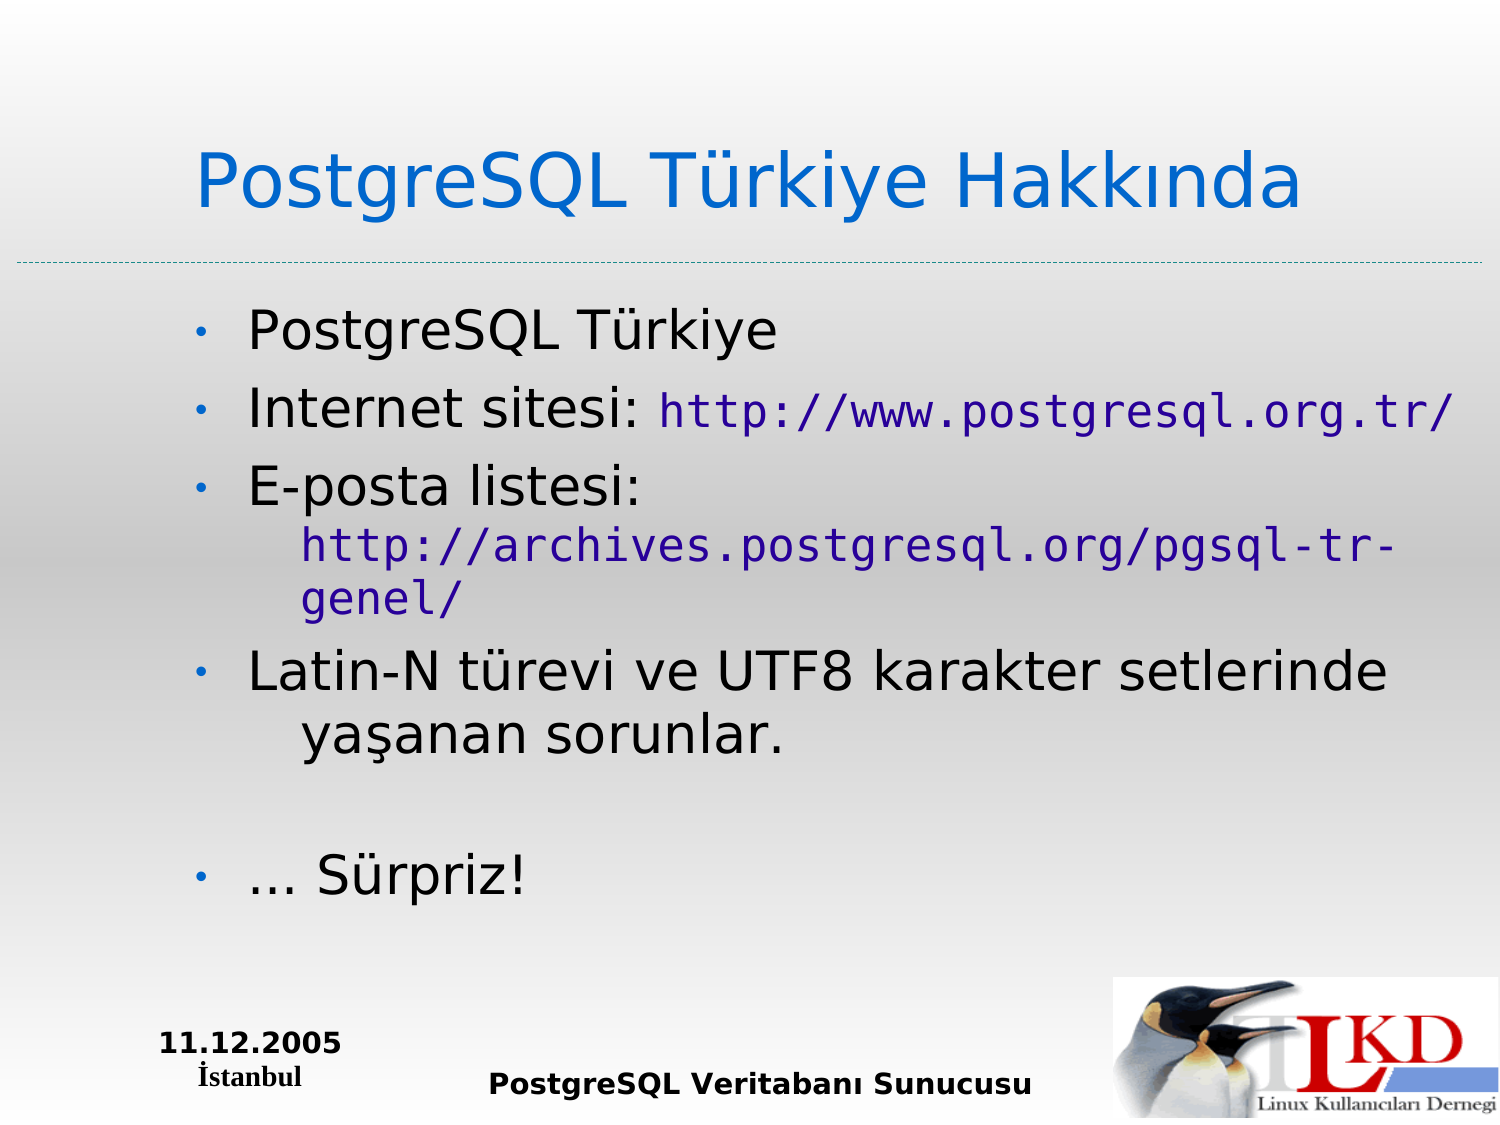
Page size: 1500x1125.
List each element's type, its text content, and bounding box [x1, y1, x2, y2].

title PostgreSQL Türkiye Hakkında [0, 0, 1500, 225]
list PostgreSQL Türkiye Internet sitesi: http://www.postgresql.org.tr/ E-posta listesi: http://archives.postgresql.org/pgsql-tr-genel/ Latin-N türevi ve UTF8 karakter setlerinde yaşanan sorunlar. ... Sürpriz! [0, 299, 1500, 975]
picture [1113, 977, 1499, 1118]
